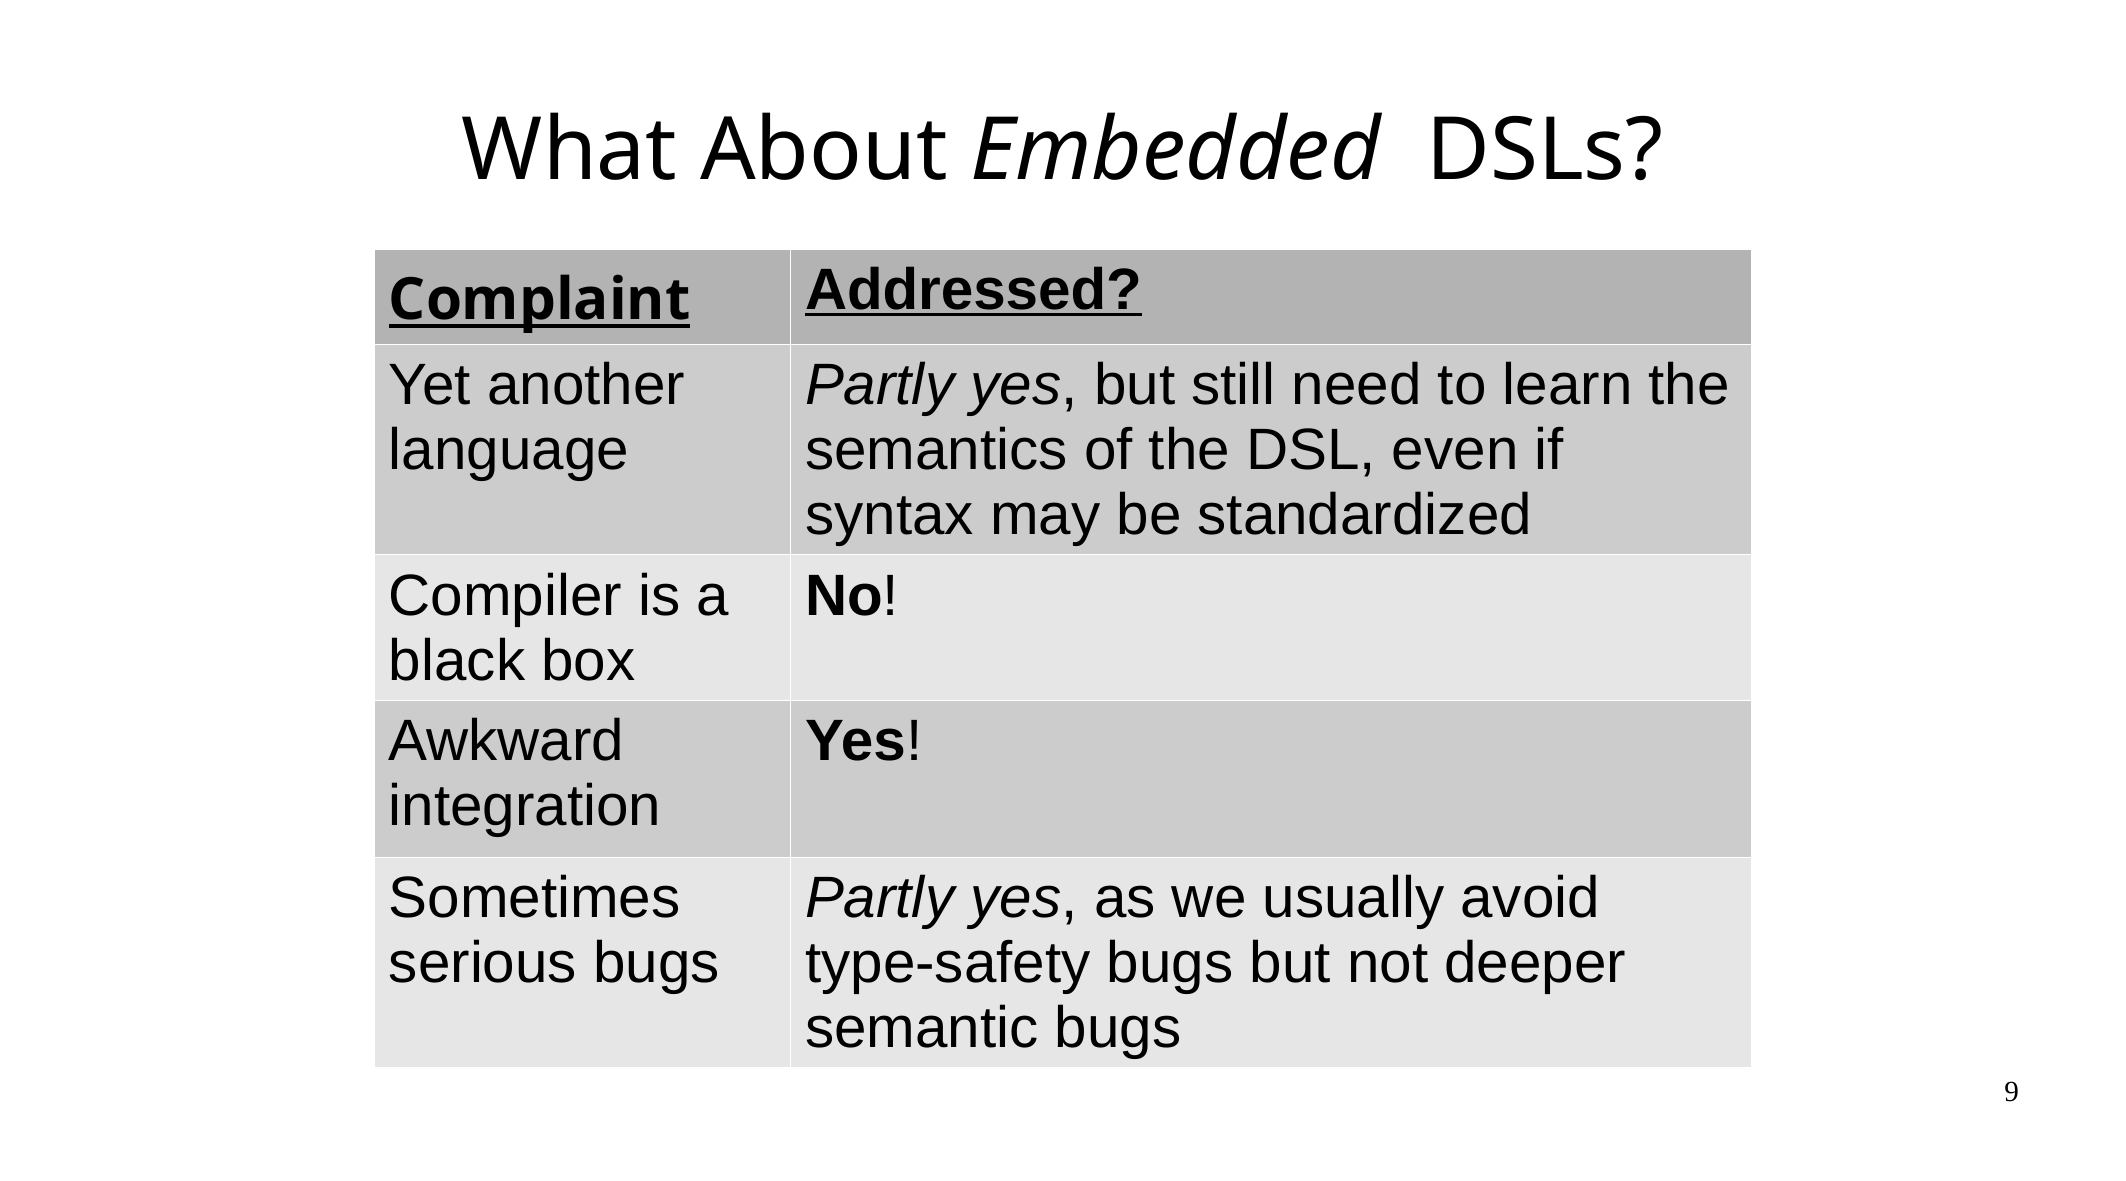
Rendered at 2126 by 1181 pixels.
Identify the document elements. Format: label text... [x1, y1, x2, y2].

table_cell Yet another language [375, 345, 790, 554]
table_cell Yes! [791, 701, 1751, 857]
table_cell Sometimes serious bugs [375, 858, 790, 1067]
table_header Addressed? [791, 250, 1751, 344]
table_cell Partly yes, but still need to learn the semantics of the DSL, even if syntax may be standardized [791, 345, 1751, 554]
table_cell Awkward integration [375, 701, 790, 857]
table_header Complaint [375, 250, 790, 344]
table_cell Compiler is a black box [375, 555, 790, 700]
table_cell Partly yes, as we usually avoid type-safety bugs but not deeper semantic bugs [791, 858, 1751, 1067]
table_cell No! [791, 555, 1751, 700]
title What About Embedded DSLs? [106, 47, 2020, 245]
